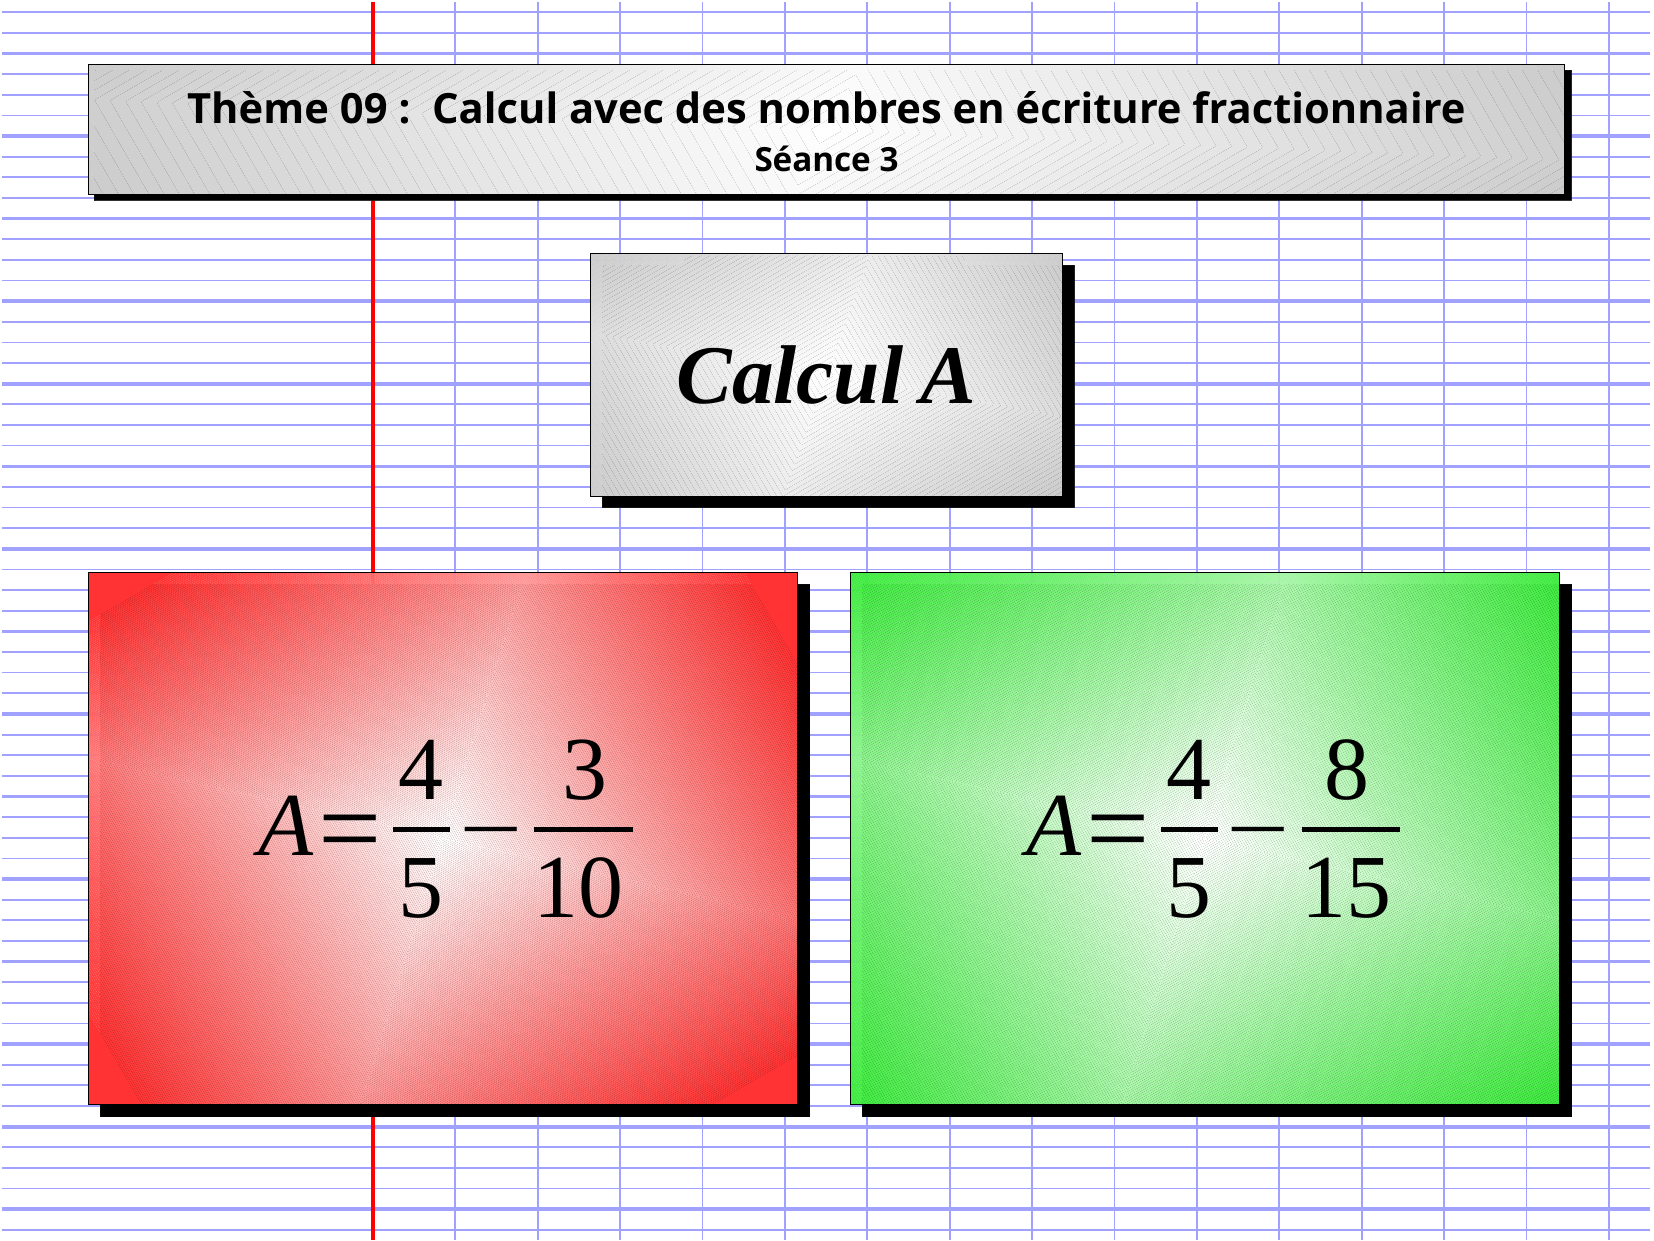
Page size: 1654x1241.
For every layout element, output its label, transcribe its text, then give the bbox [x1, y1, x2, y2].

text_box [850, 572, 1560, 1105]
text_box Calcul A [590, 253, 1063, 497]
chart [224, 720, 657, 940]
text_box Thème 09 : Calcul avec des nombres en écriture fractionnaire Séance 3 [88, 64, 1565, 195]
chart [992, 720, 1425, 940]
text_box [88, 572, 798, 1105]
picture [0, 0, 1654, 1241]
